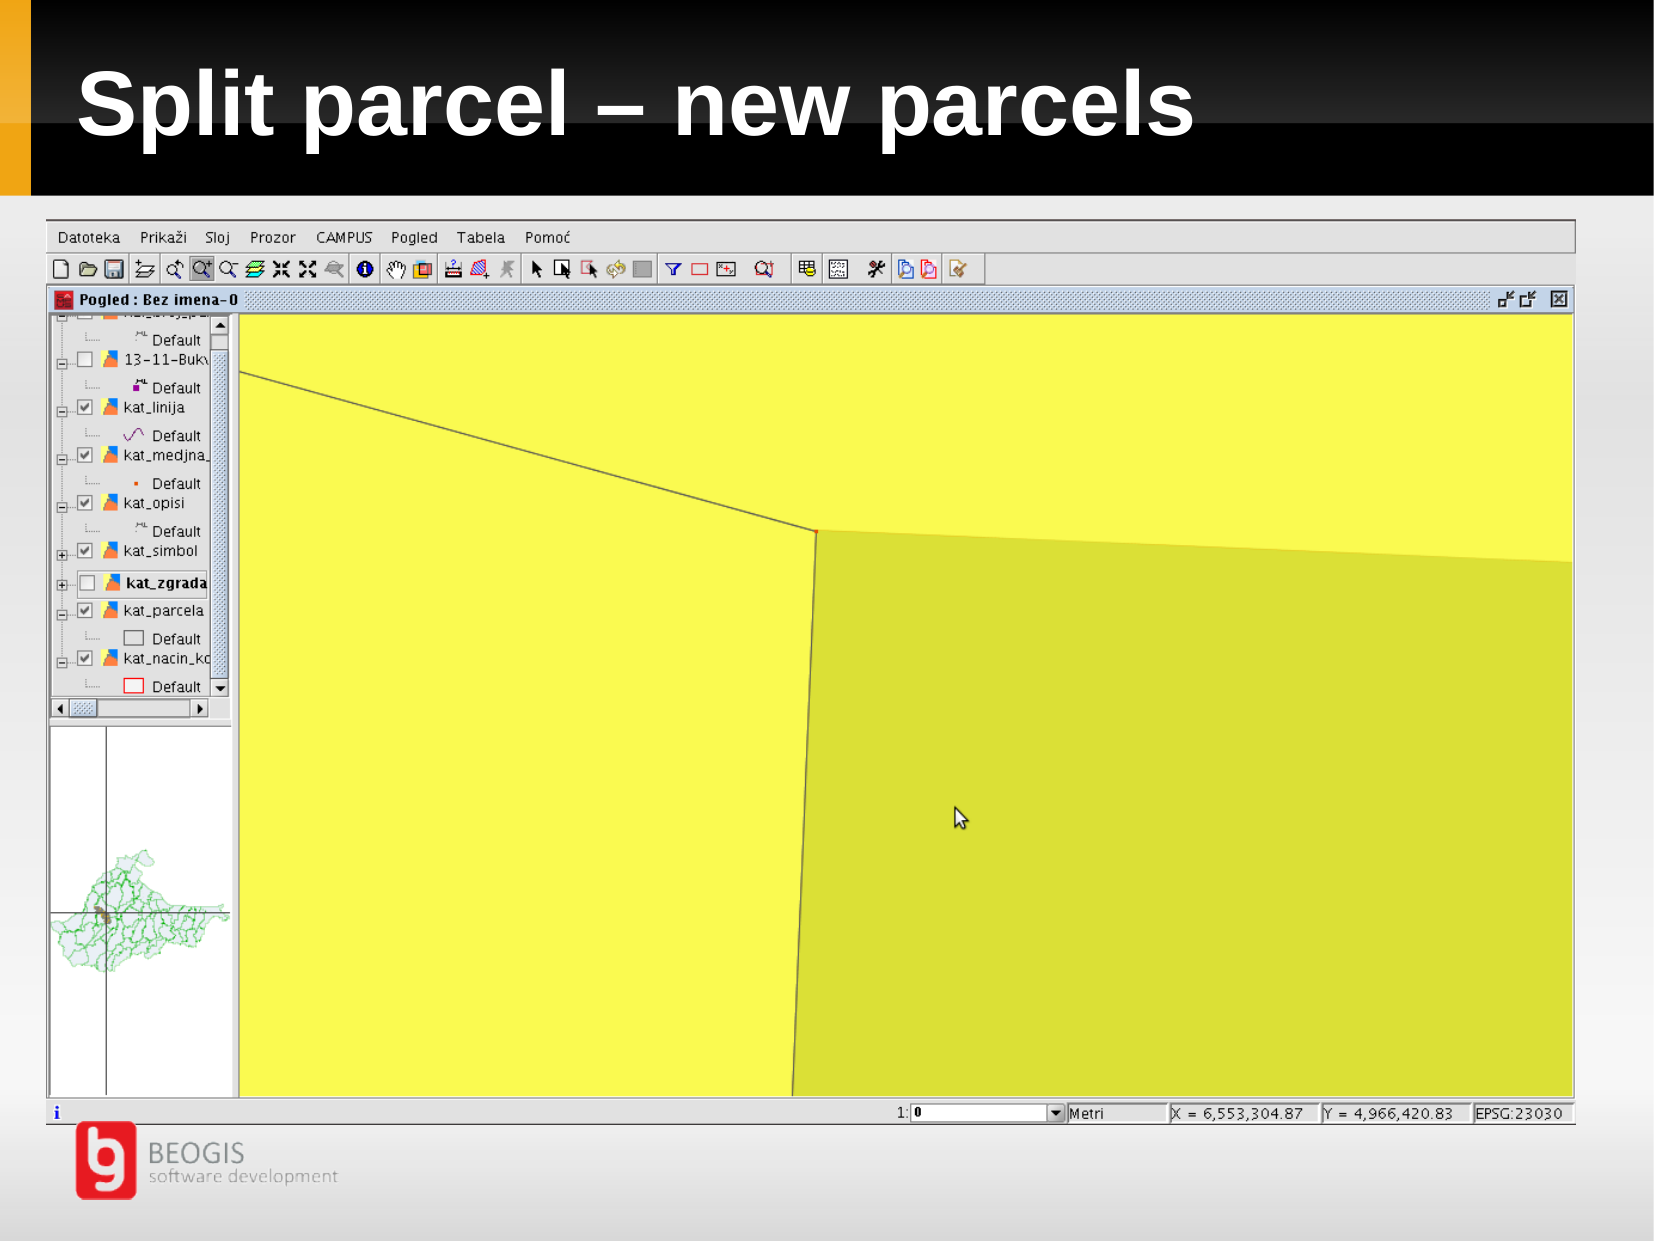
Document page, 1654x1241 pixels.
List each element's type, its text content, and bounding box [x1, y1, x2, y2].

title Split parcel – new parcels [76, 7, 1565, 200]
picture [0, 0, 1654, 1241]
